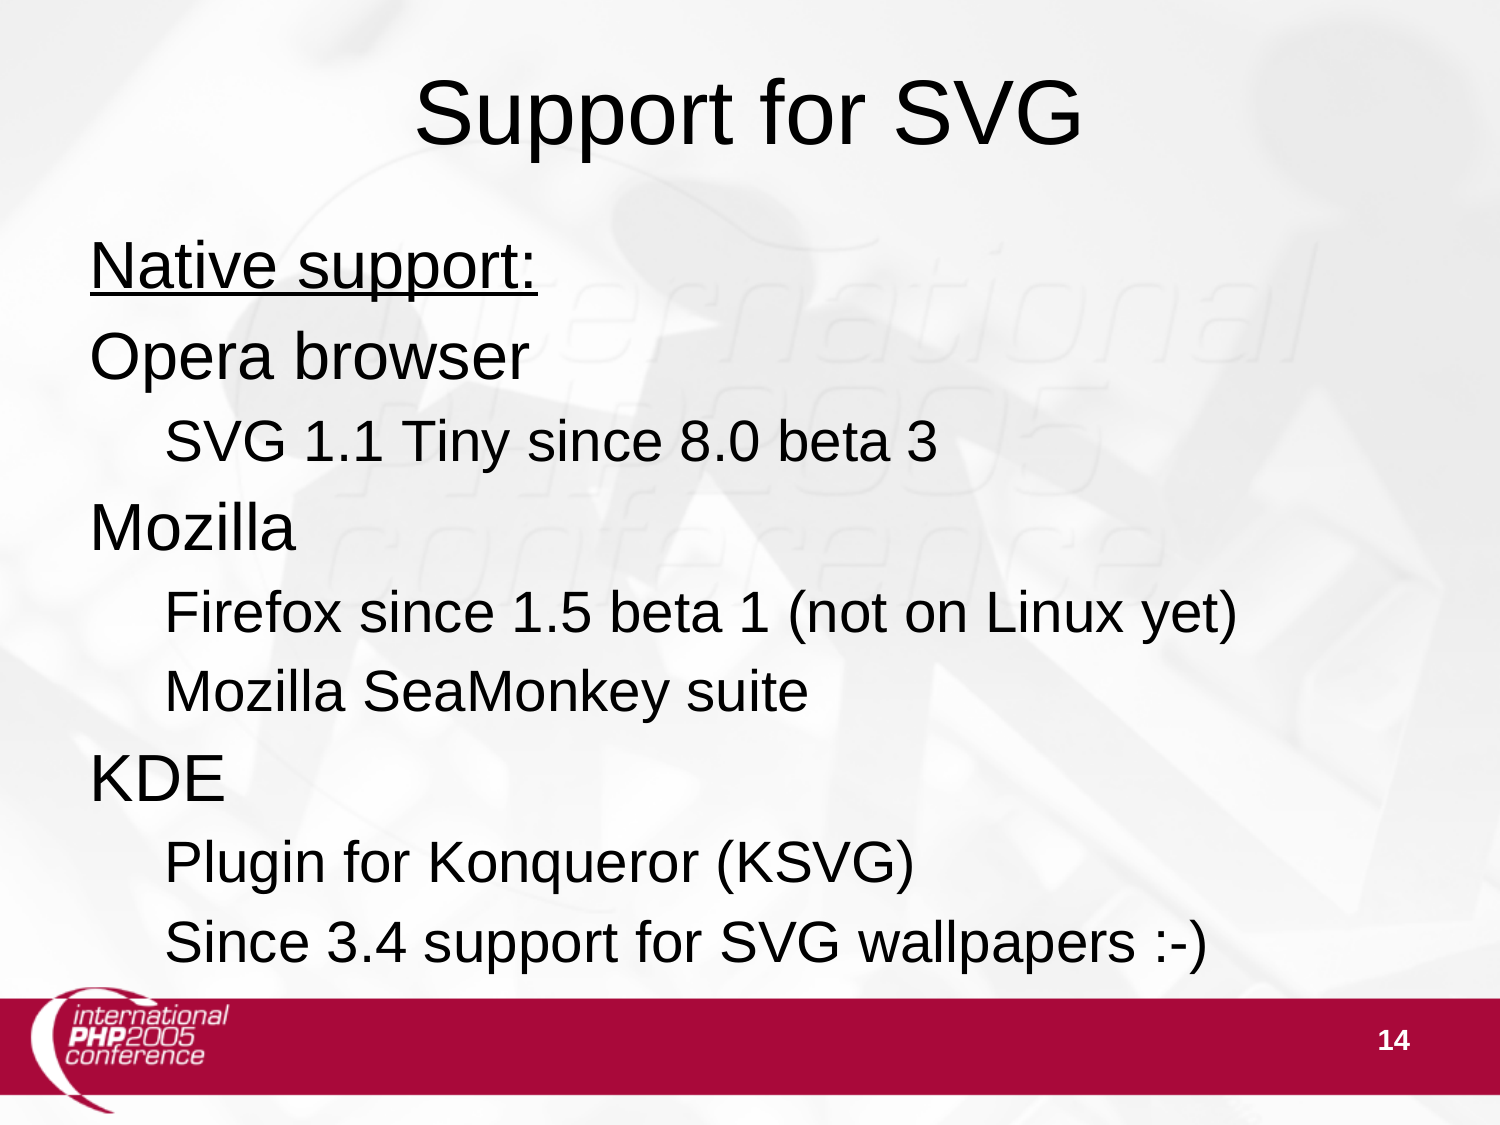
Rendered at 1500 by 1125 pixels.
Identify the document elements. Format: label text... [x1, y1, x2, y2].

picture [0, 0, 1500, 1125]
title Support for SVG [75, 18, 1426, 207]
list Native support: Opera browser SVG 1.1 Tiny since 8.0 beta 3 Mozilla Firefox since 1.5 beta 1 (not on Linux yet) Mozilla SeaMonkey suite KDE Plugin for Konqueror (KSVG) Since 3.4 support for SVG wallpapers :-) [75, 220, 1426, 982]
